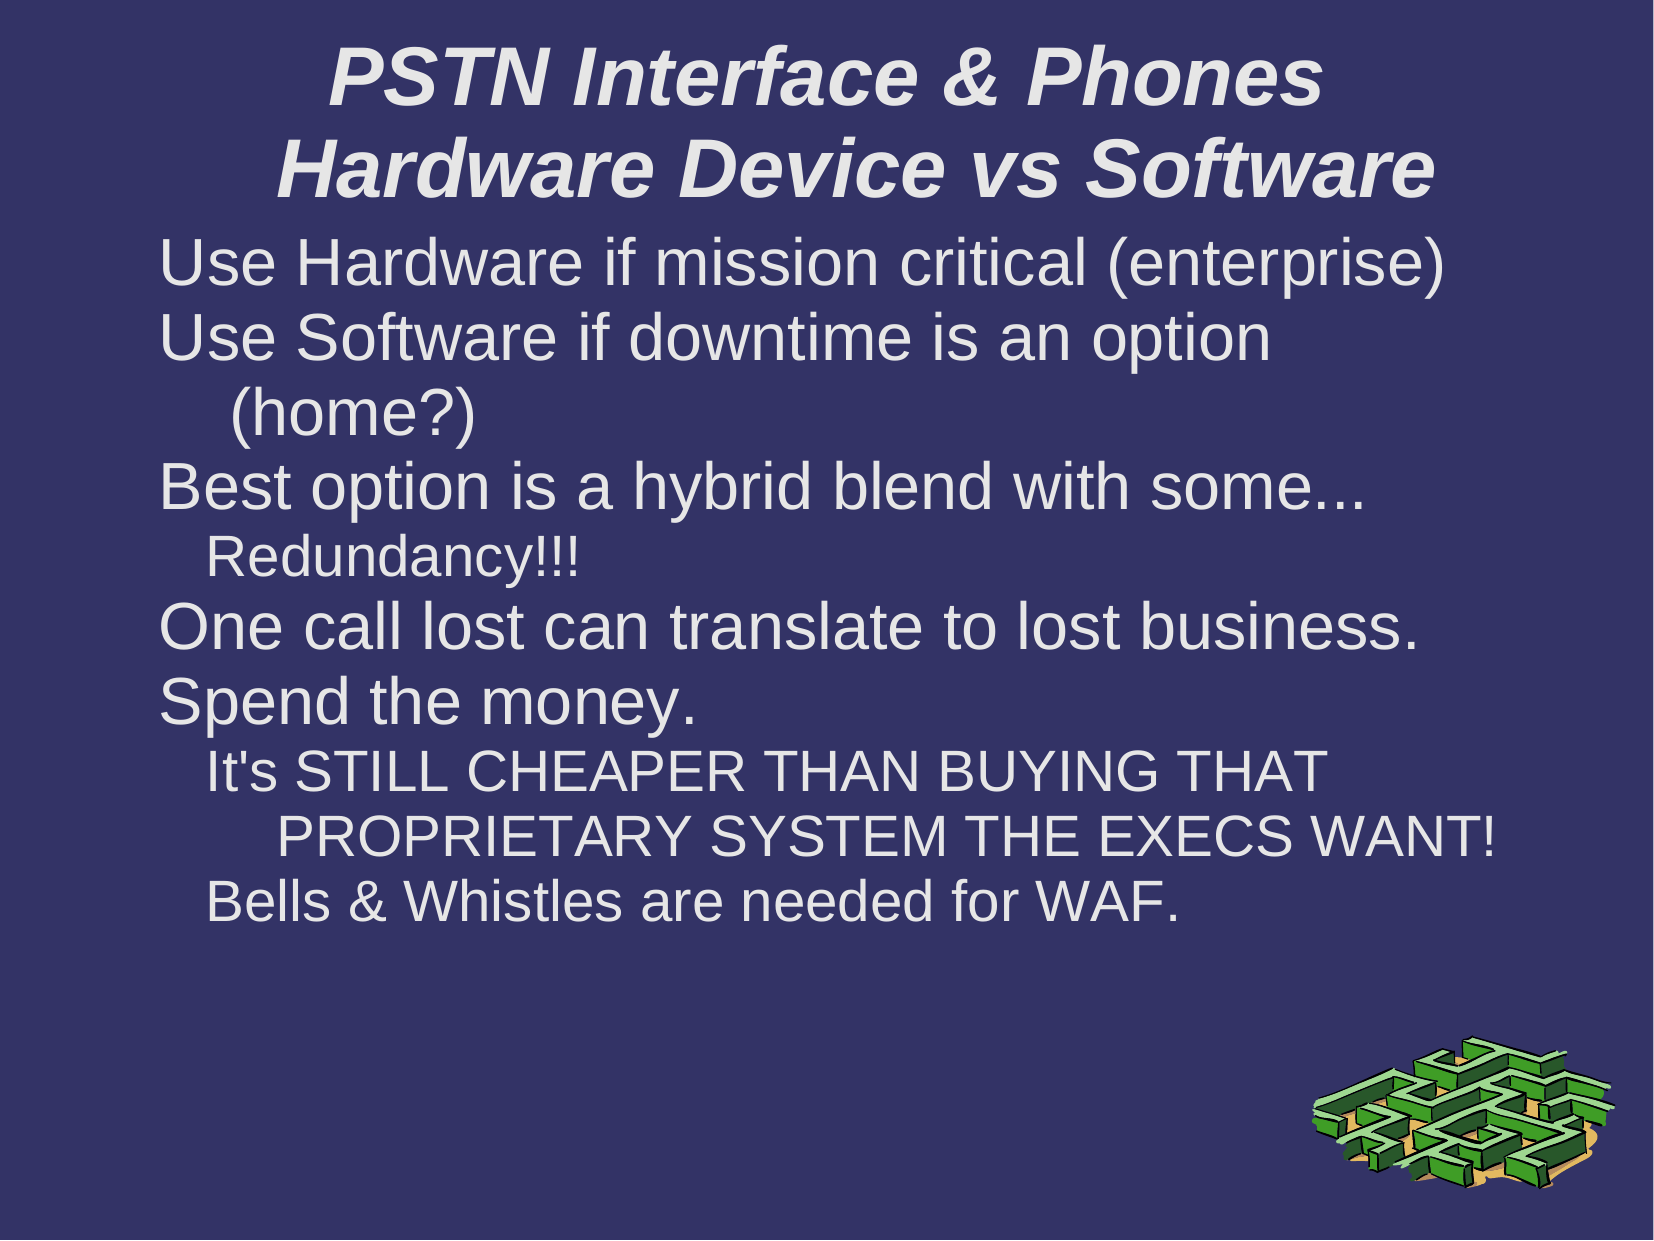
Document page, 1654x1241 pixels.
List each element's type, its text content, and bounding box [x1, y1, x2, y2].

list Use Hardware if mission critical (enterprise) Use Software if downtime is an option (home?) Best option is a hybrid blend with some... Redundancy!!! One call lost can translate to lost business. Spend the money. It's STILL CHEAPER THAN BUYING THAT PROPRIETARY SYSTEM THE EXECS WANT! Bells & Whistles are needed for WAF. [146, 225, 1538, 1014]
title PSTN Interface & Phones Hardware Device vs Software [121, 17, 1534, 229]
